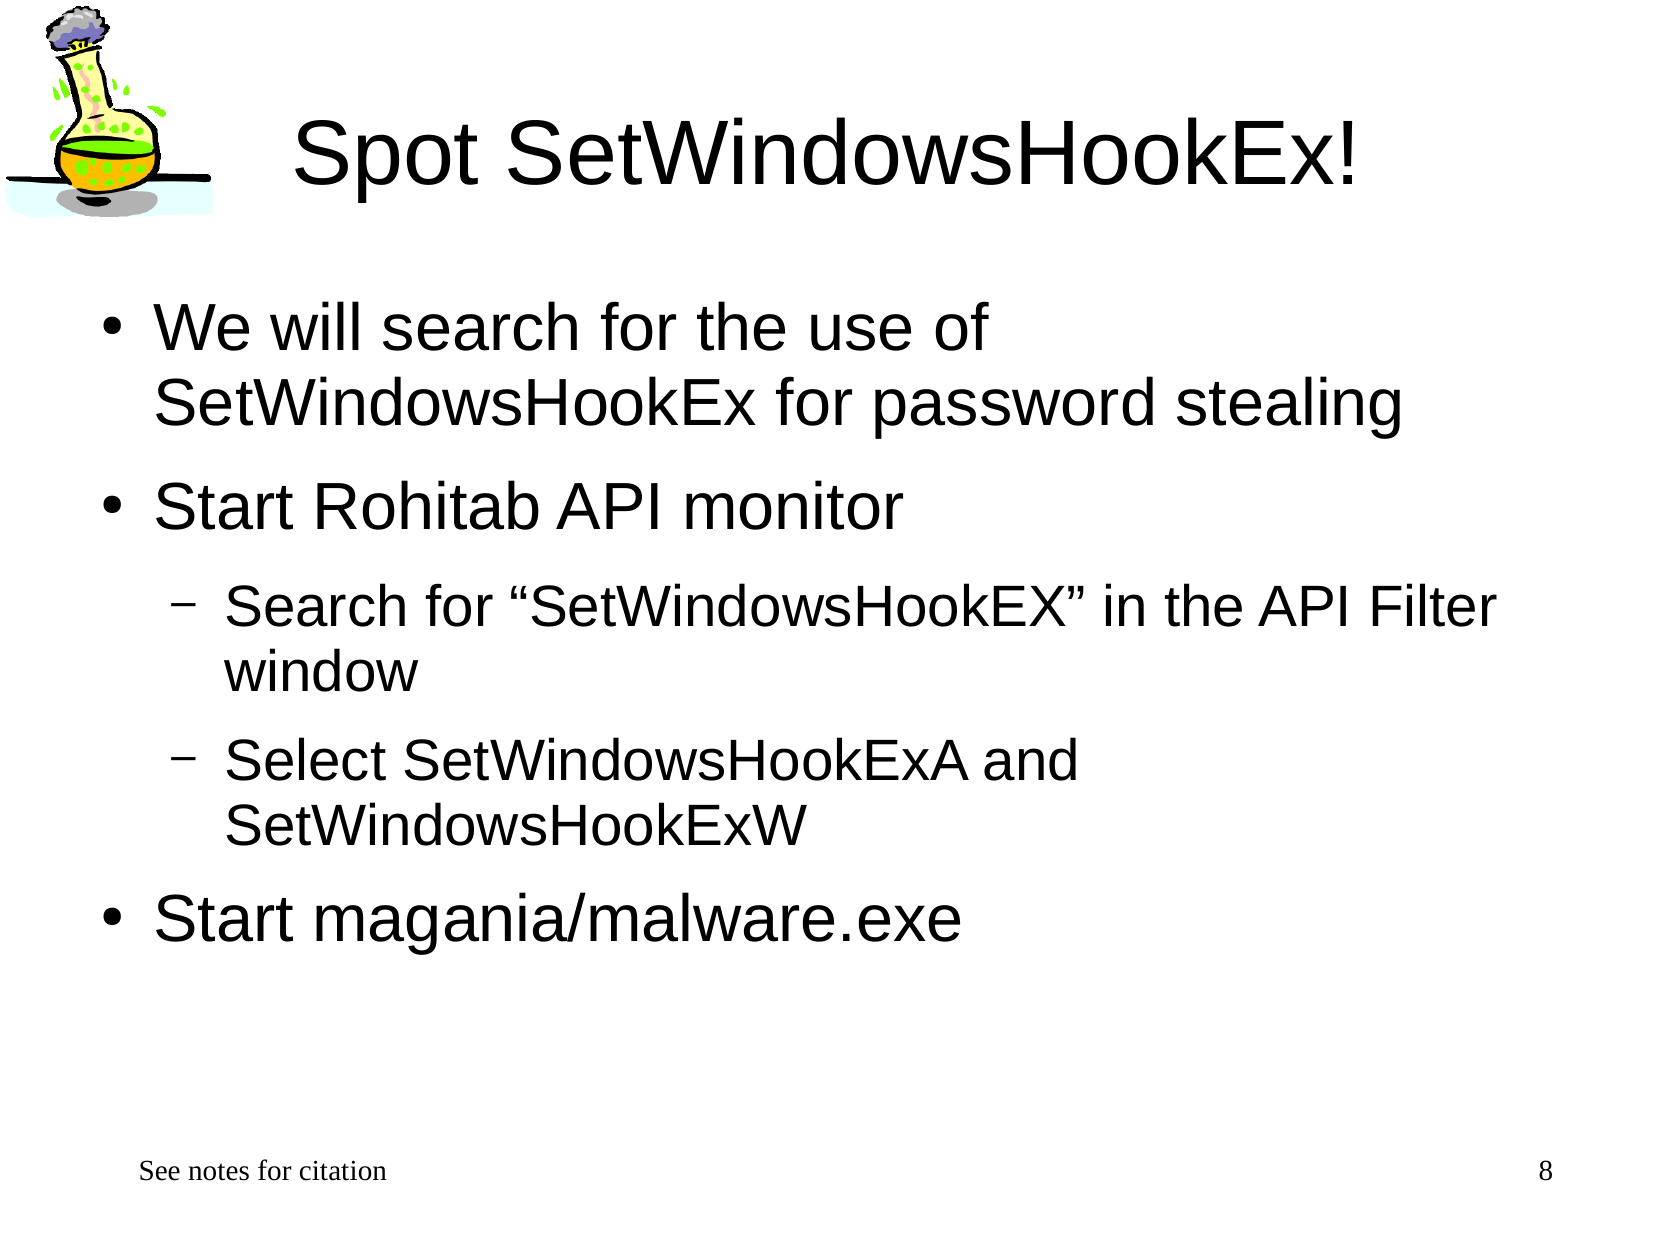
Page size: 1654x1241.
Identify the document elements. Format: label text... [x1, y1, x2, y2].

title Spot SetWindowsHookEx! [82, 49, 1571, 257]
list We will search for the use of SetWindowsHookEx for password stealing Start Rohitab API monitor Search for “SetWindowsHookEX” in the API Filter window Select SetWindowsHookExA and SetWindowsHookExW Start magania/malware.exe [82, 290, 1576, 1126]
picture [5, 6, 213, 217]
